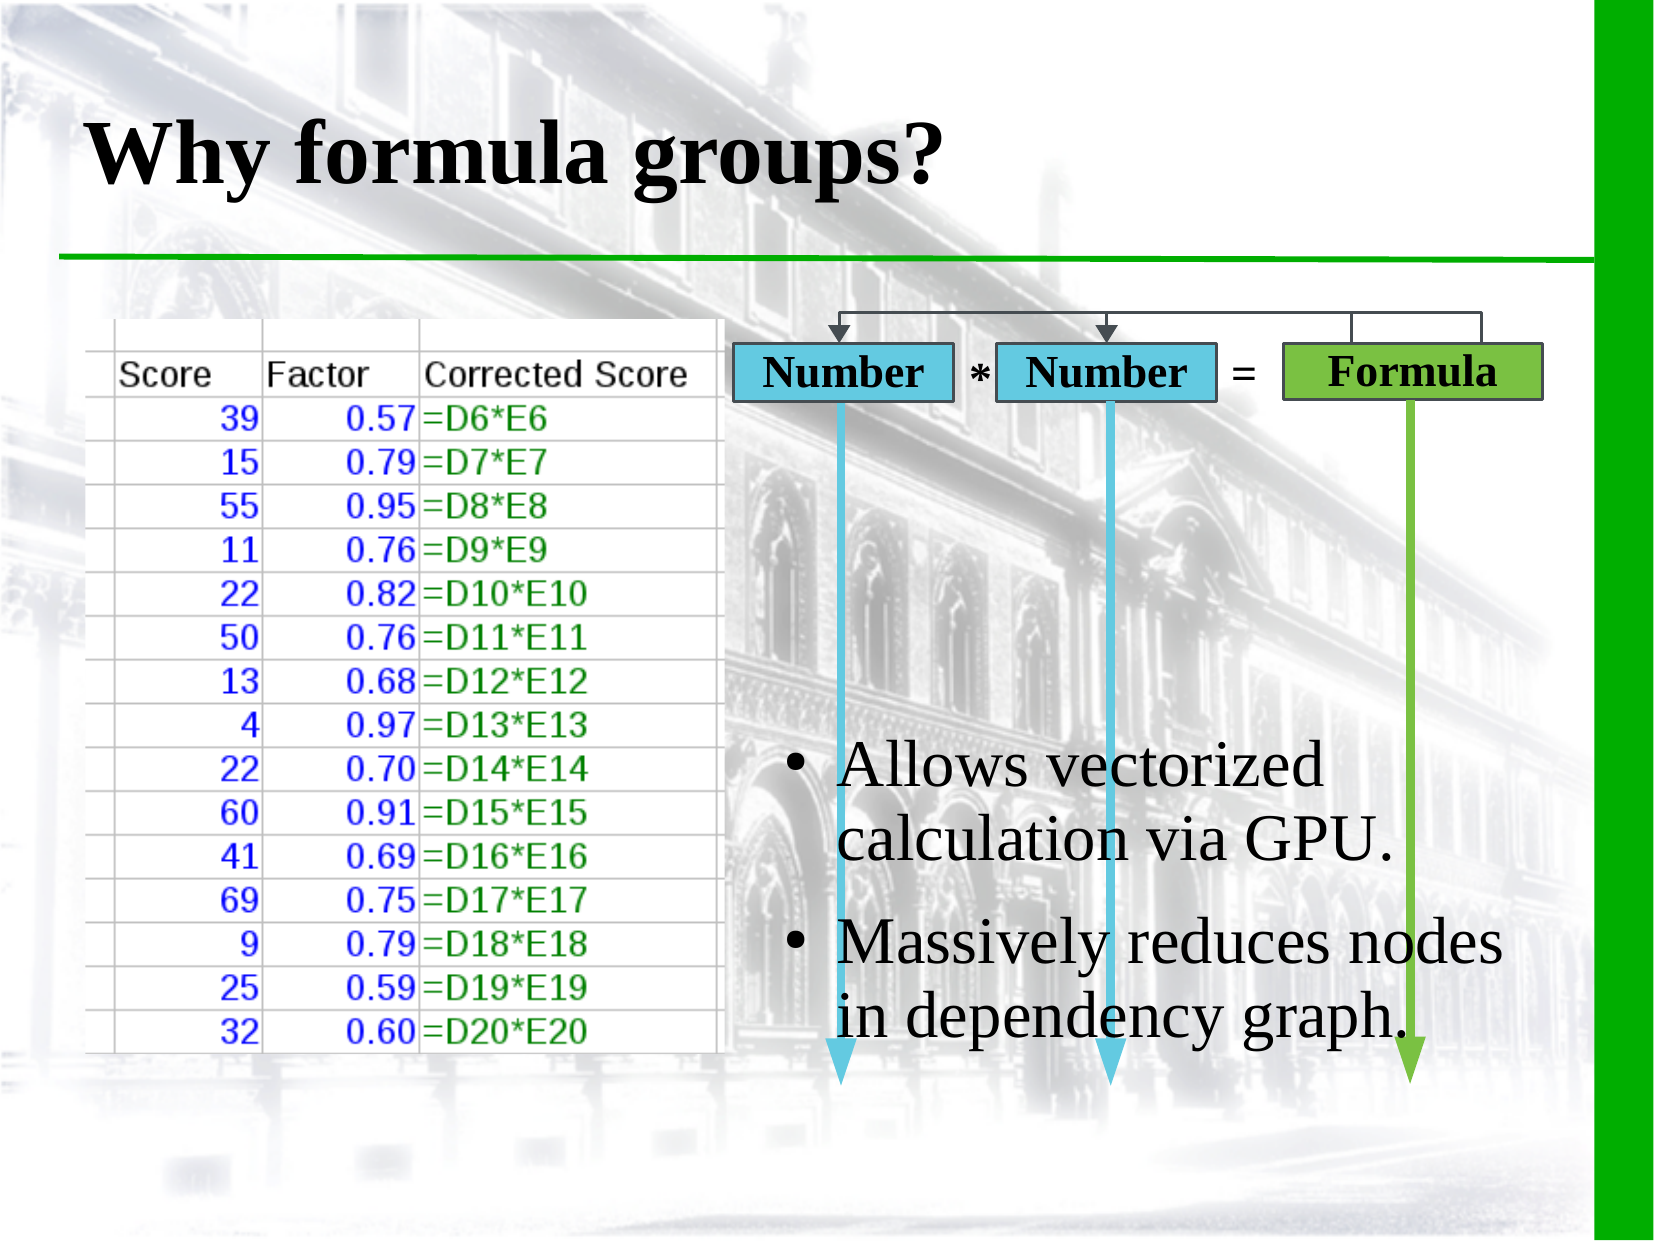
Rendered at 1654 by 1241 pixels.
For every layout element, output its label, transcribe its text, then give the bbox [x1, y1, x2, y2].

title Why formula groups? [82, 49, 1571, 257]
text_box Number [733, 343, 954, 402]
picture [0, 2, 1594, 1241]
text_box = [1216, 341, 1273, 407]
text_box * [954, 346, 1008, 412]
list Allows vectorized calculation via GPU. Massively reduces nodes in dependency graph. [766, 726, 1540, 1153]
text_box Formula [1283, 343, 1543, 400]
text_box Number [996, 343, 1216, 402]
